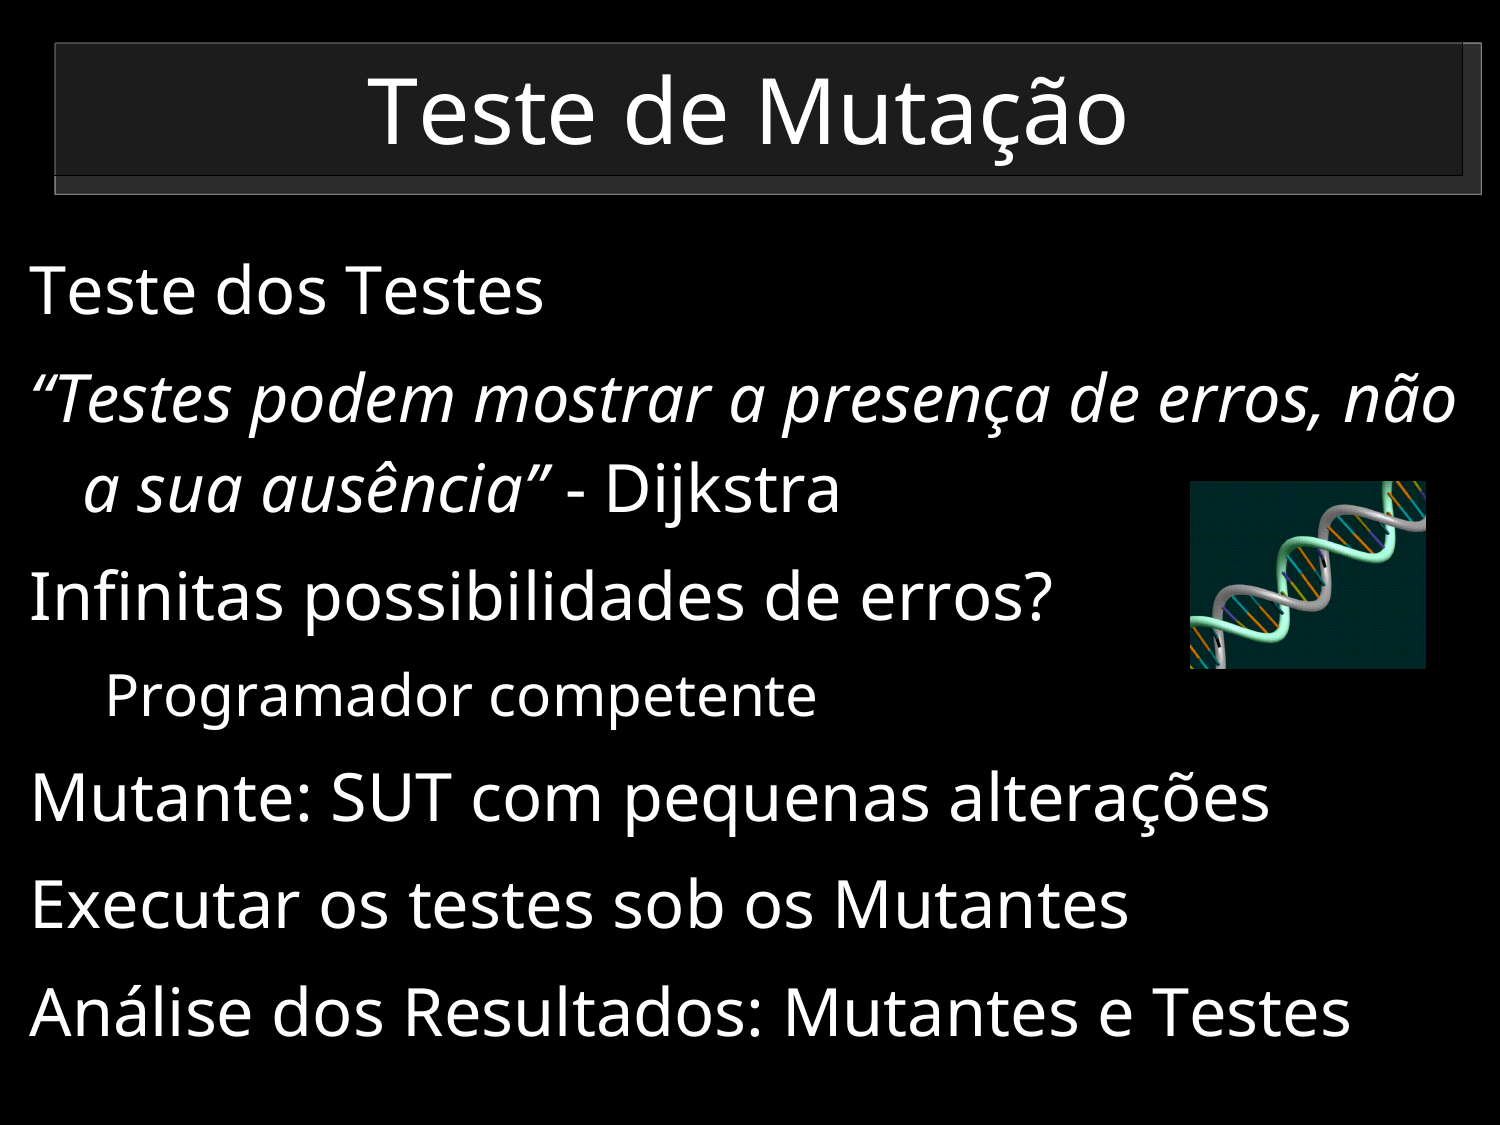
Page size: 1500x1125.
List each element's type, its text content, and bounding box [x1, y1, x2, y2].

list Teste dos Testes “Testes podem mostrar a presença de erros, não a sua ausência” - Dijkstra Infinitas possibilidades de erros? Programador competente Mutante: SUT com pequenas alterações Executar os testes sob os Mutantes Análise dos Resultados: Mutantes e Testes [29, 243, 1469, 1073]
title Teste de Mutação [29, 38, 1469, 180]
